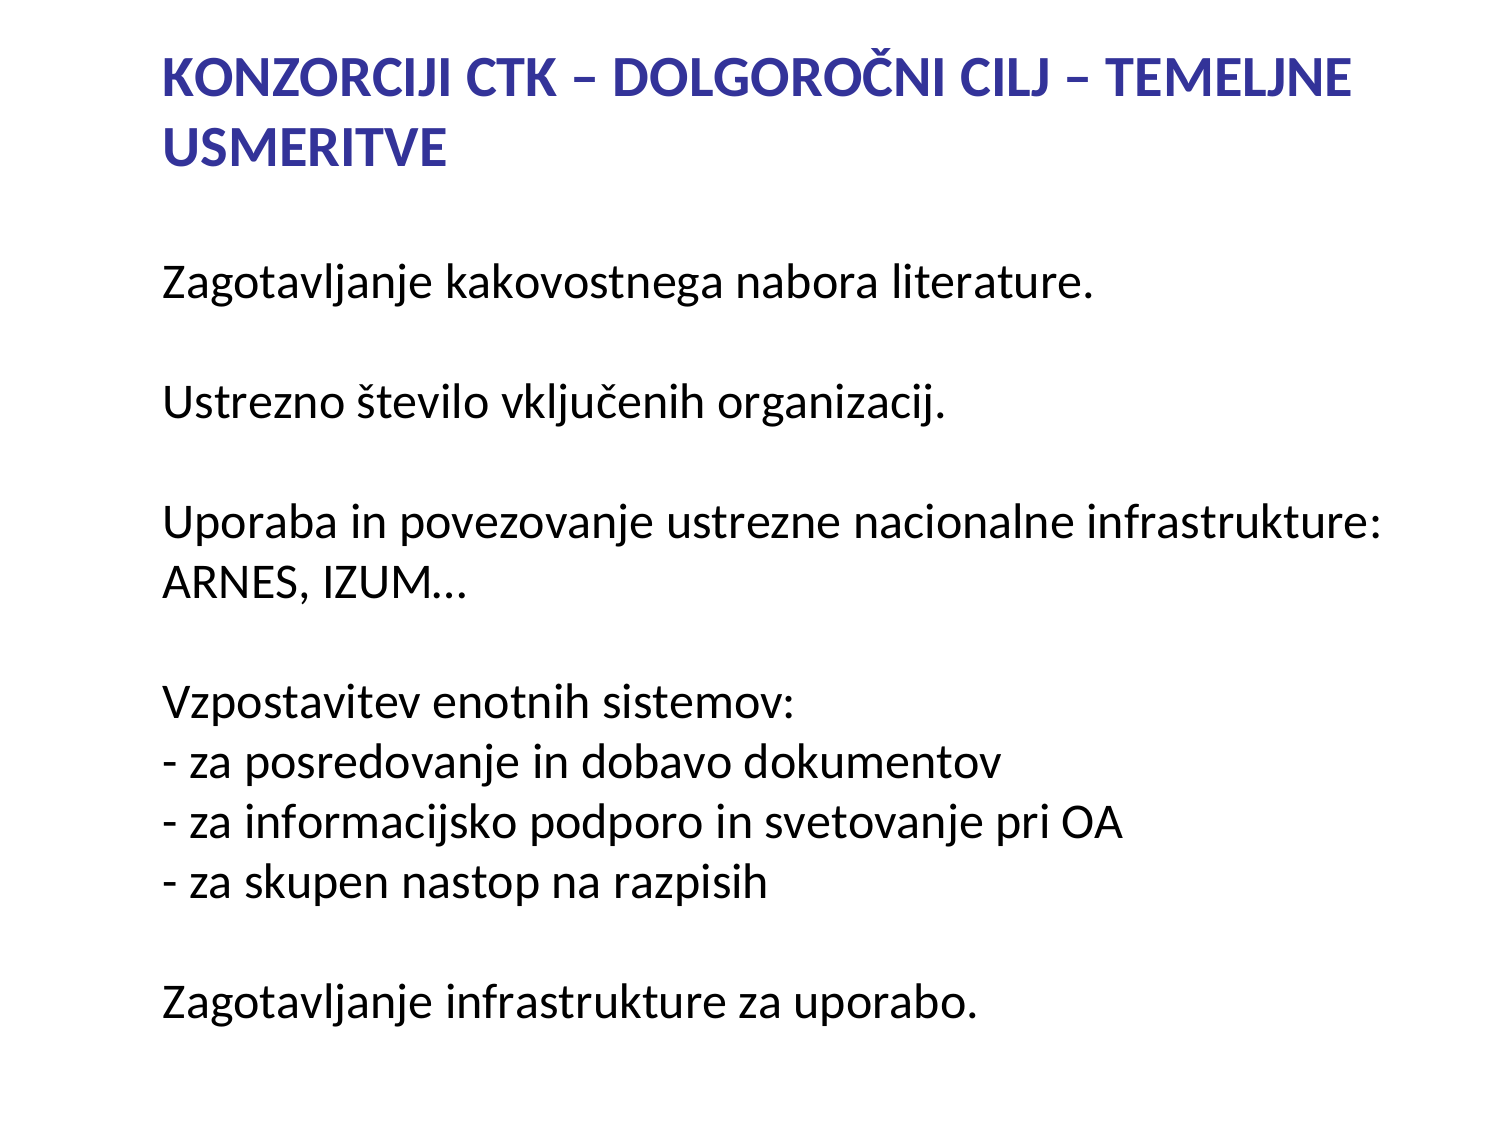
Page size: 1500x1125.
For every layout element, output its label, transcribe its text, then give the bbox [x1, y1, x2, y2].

text_box [230, 935, 1281, 1125]
title KONZORCIJI CTK – DOLGOROČNI CILJ – TEMELJNE USMERITVE Zagotavljanje kakovostnega nabora literature. Ustrezno število vključenih organizacij. Uporaba in povezovanje ustrezne nacionalne infrastrukture: ARNES, IZUM… Vzpostavitev enotnih sistemov: - za posredovanje in dobavo dokumentov - za informacijsko podporo in svetovanje pri OA - za skupen nastop na razpisih Zagotavljanje infrastrukture za uporabo. [147, 31, 1423, 1037]
